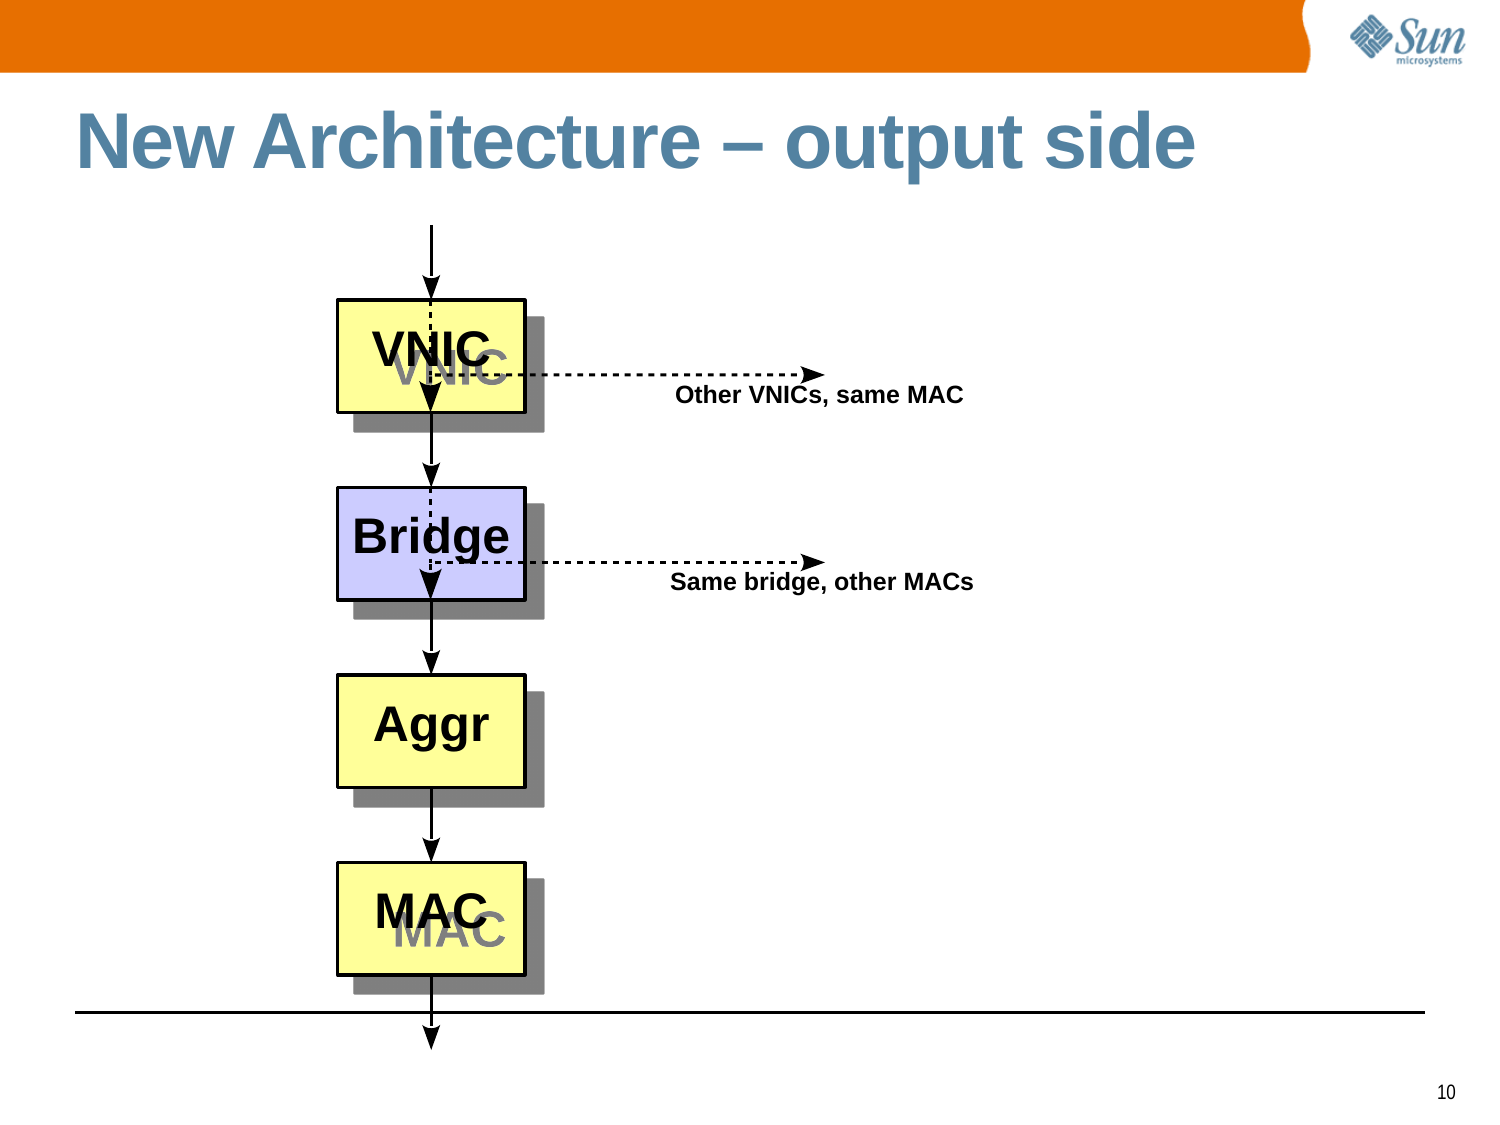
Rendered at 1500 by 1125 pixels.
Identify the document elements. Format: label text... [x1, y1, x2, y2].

text_box [337, 675, 526, 788]
title New Architecture – output side [75, 105, 1438, 210]
text_box [337, 862, 526, 976]
text_box [337, 487, 526, 601]
text_box Aggr [372, 703, 490, 760]
text_box VNIC [371, 328, 491, 385]
text_box Bridge [352, 515, 511, 572]
text_box Same bridge, other MACs [670, 571, 976, 601]
text_box [337, 299, 526, 413]
text_box Other VNICs, same MAC [675, 384, 965, 413]
picture [0, 0, 1500, 75]
text_box MAC [374, 890, 489, 947]
